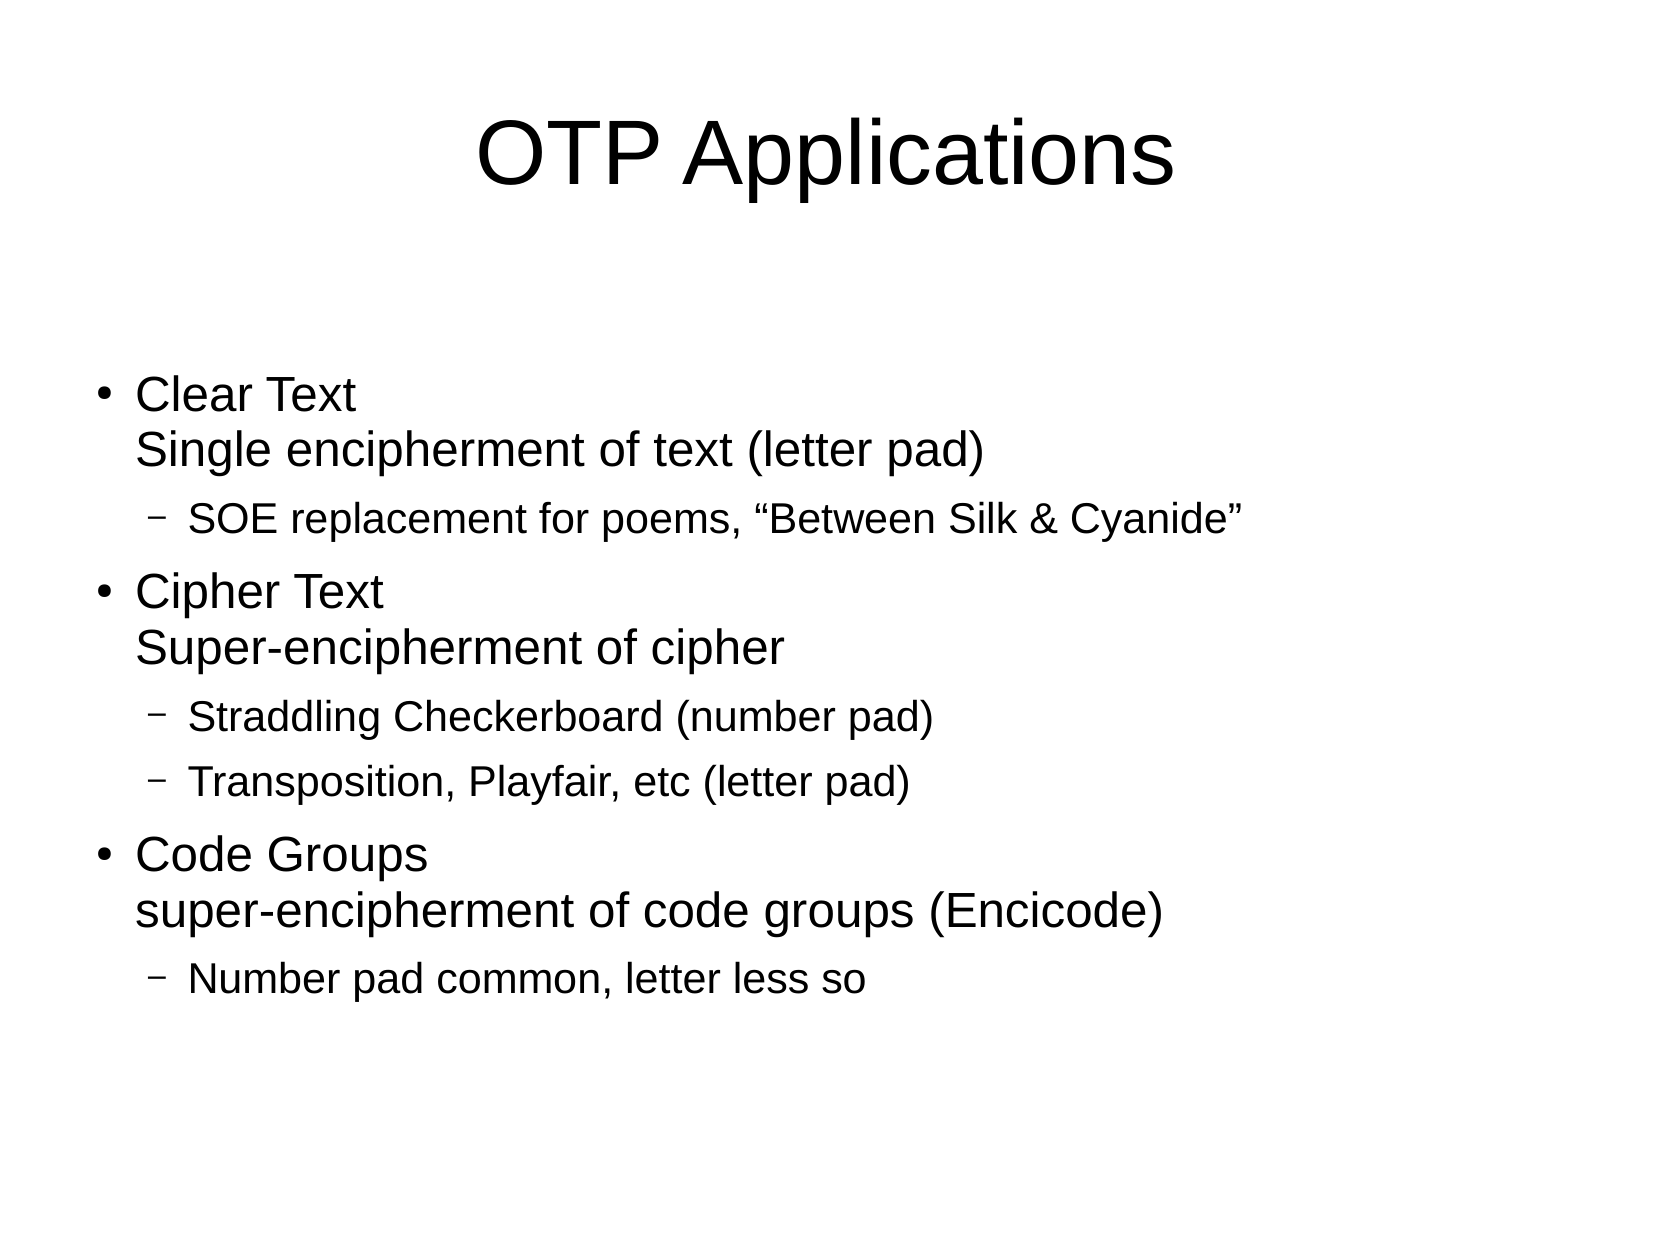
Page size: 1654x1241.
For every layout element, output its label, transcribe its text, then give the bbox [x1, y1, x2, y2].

title OTP Applications [82, 49, 1571, 257]
list Clear Text Single encipherment of text (letter pad) SOE replacement for poems, “Between Silk & Cyanide” Cipher Text Super-encipherment of cipher Straddling Checkerboard (number pad) Transposition, Playfair, etc (letter pad) Code Groups super-encipherment of code groups (Encicode) Number pad common, letter less so [82, 290, 1571, 1010]
